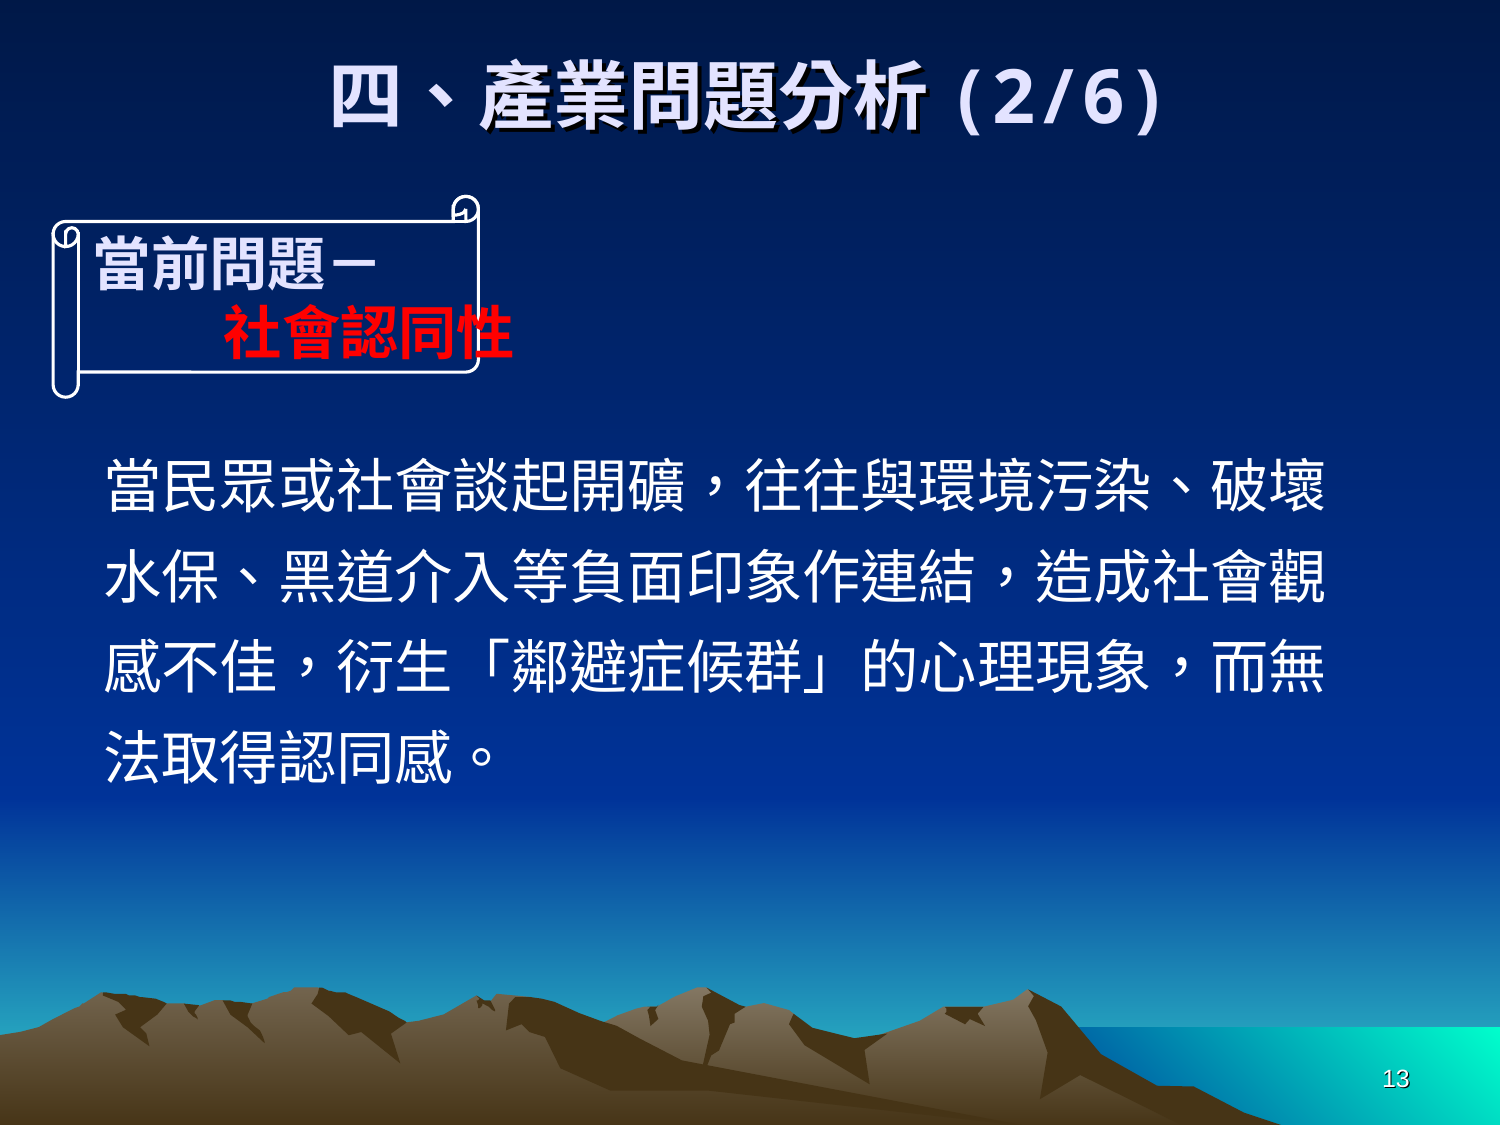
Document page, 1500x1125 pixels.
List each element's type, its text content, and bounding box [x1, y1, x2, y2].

text_box <編號> [1074, 1025, 1426, 1101]
text_box 當前問題－ 社會認同性 [53, 239, 79, 398]
text_box 當前問題－ 社會認同性 [53, 213, 479, 373]
list 當民眾或社會談起開礦，往往與環境污染、破壞水保、黑道介入等負面印象作連結，造成社會觀感不佳，衍生「鄰避症候群」的心理現象，而無法取得認同感。 [88, 420, 1365, 929]
title 四、產業問題分析(2/6) [75, 37, 1426, 149]
